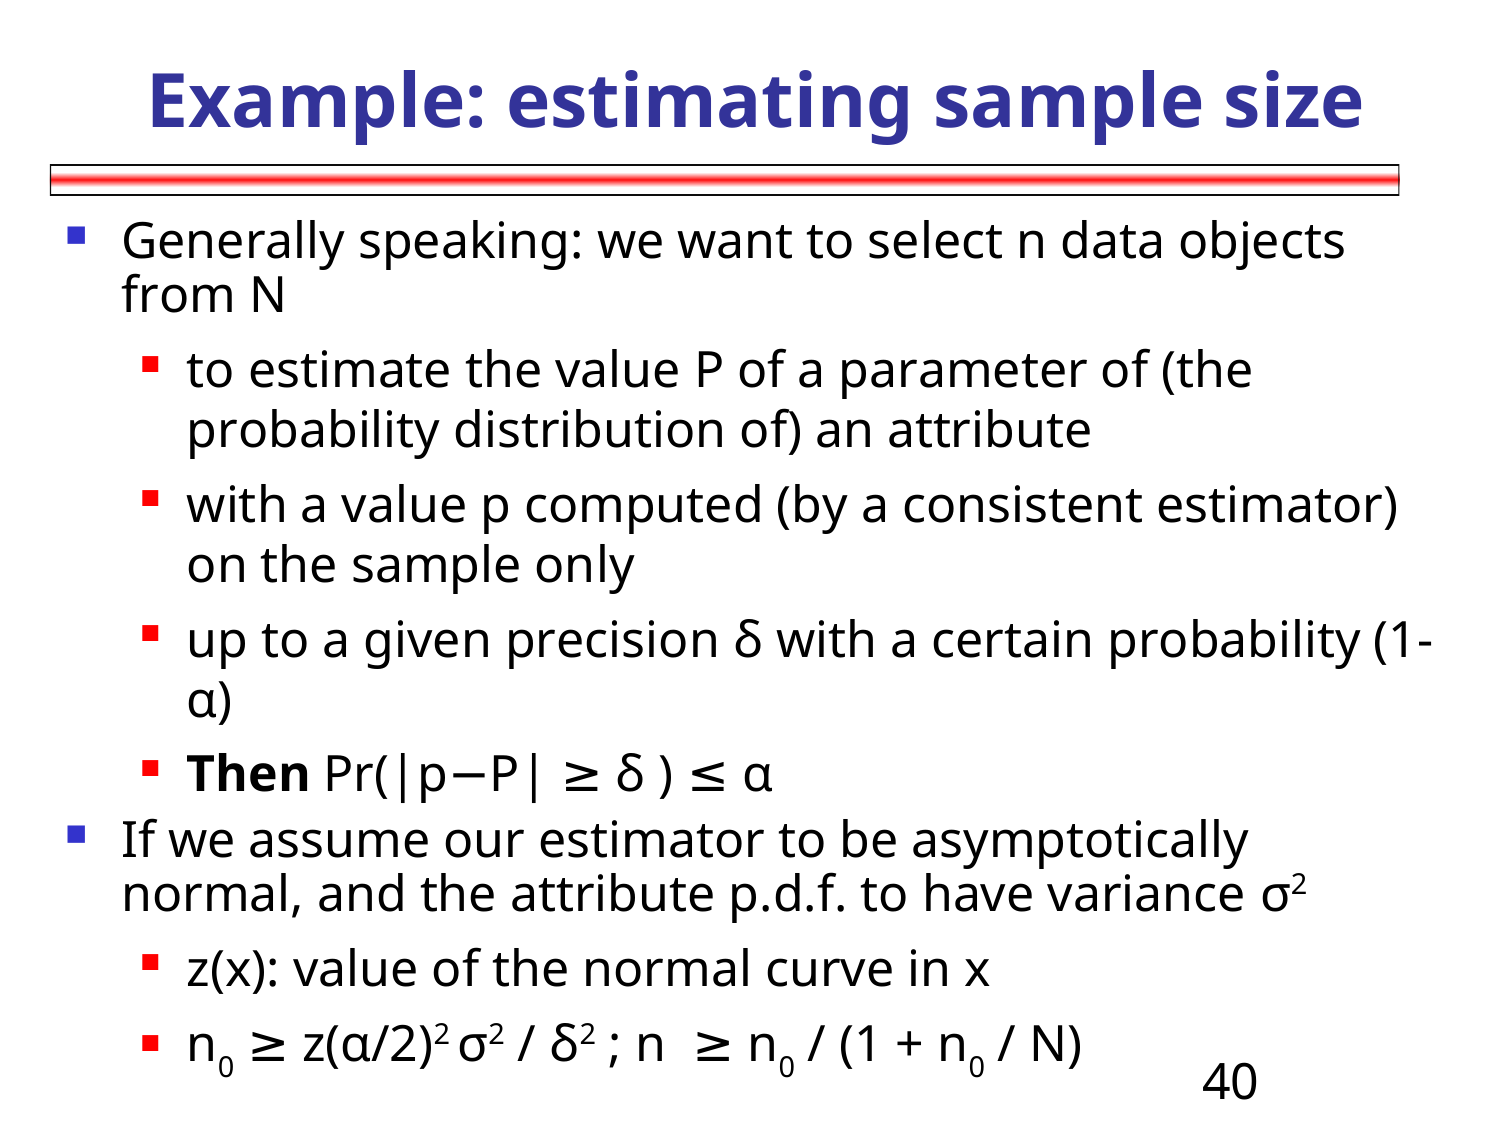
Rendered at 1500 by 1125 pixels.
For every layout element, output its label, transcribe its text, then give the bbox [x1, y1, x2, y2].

title Example: estimating sample size [0, 24, 1500, 150]
text_box <number> [1187, 1062, 1500, 1125]
list Generally speaking: we want to select n data objects from N to estimate the value P of a parameter of (the probability distribution of) an attribute with a value p computed (by a consistent estimator) on the sample only up to a given precision δ with a certain probability (1-α) Then Pr(|p−P| ≥ δ ) ≤ α If we assume our estimator to be asymptotically normal, and the attribute p.d.f. to have variance σ2 z(x): value of the normal curve in x n0 ≥ z(α/2)2 σ2 / δ2 ; n ≥ n0 / (1 + n0 / N) [50, 207, 1450, 1097]
